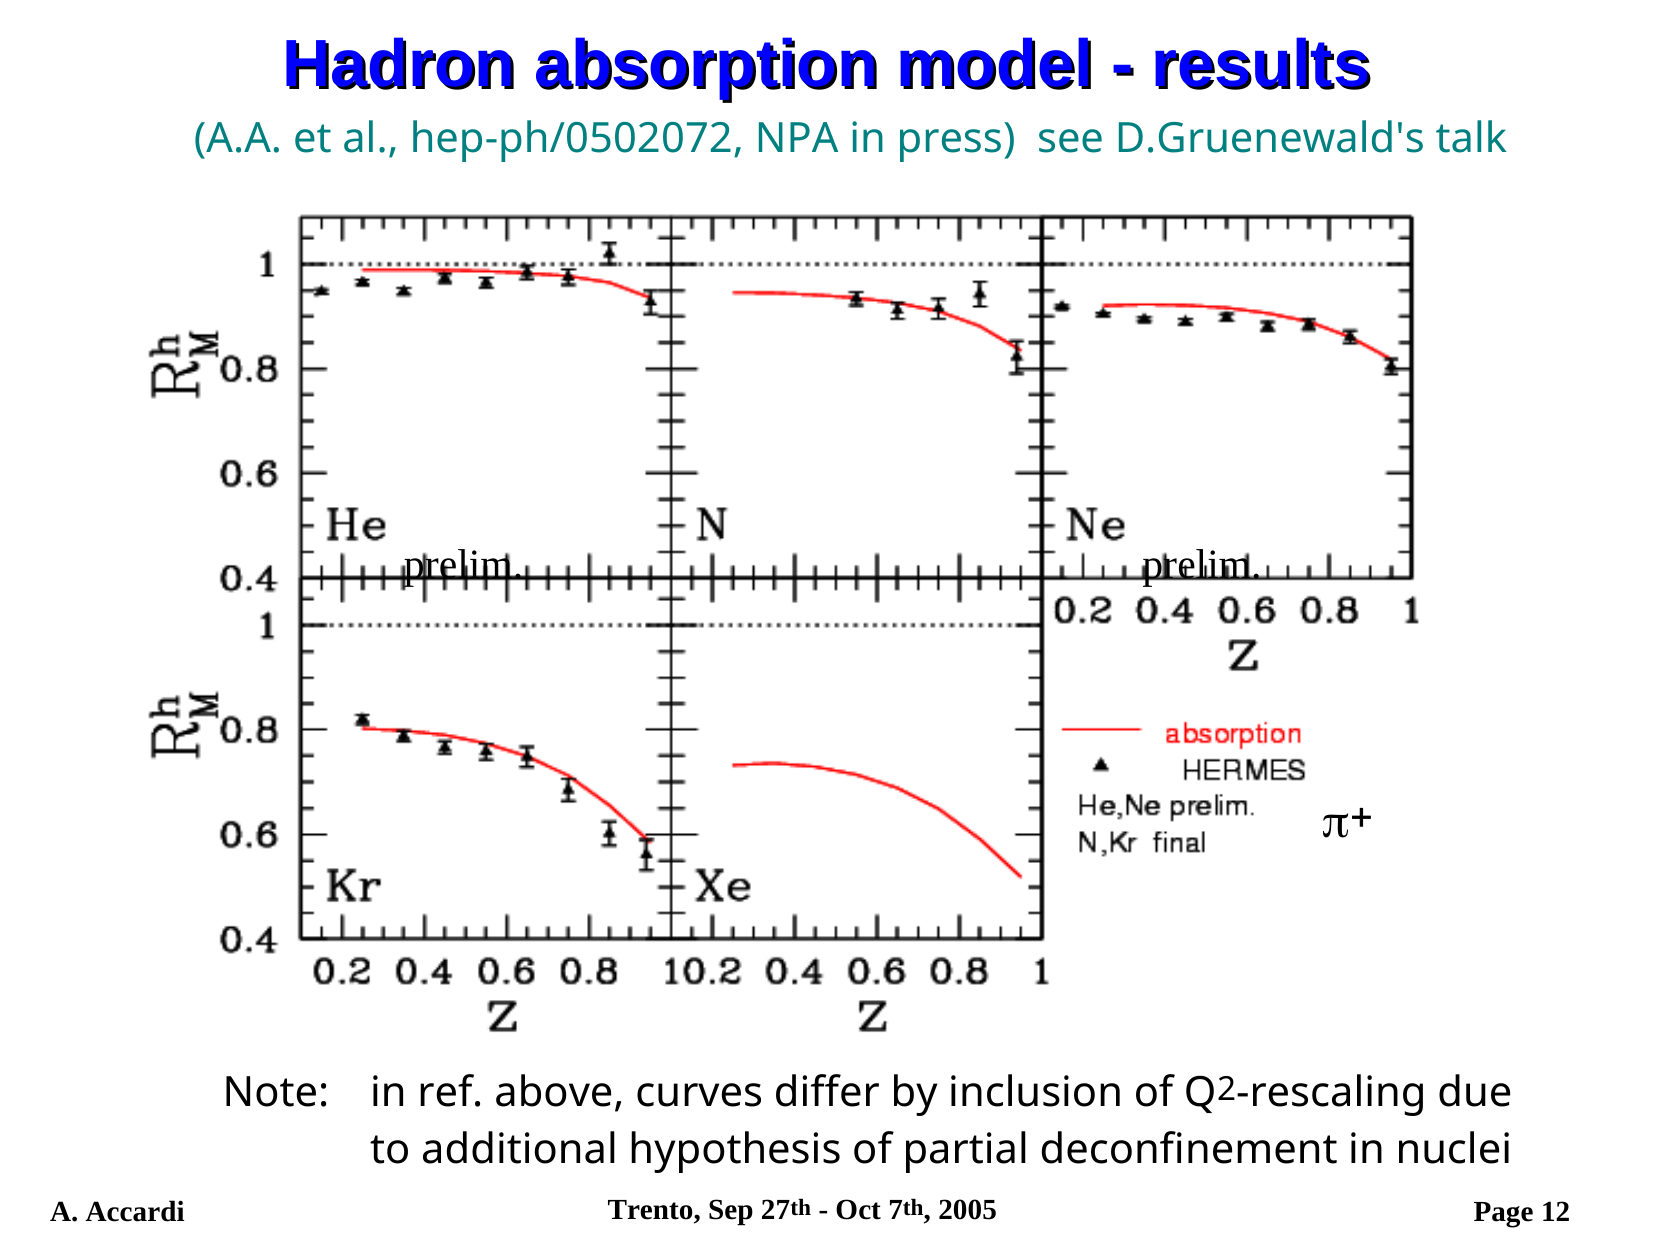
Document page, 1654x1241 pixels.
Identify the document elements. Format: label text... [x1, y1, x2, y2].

text_box Note: in ref. above, curves differ by inclusion of Q2-rescaling due to additional hypothesis of partial deconfinement in nuclei [222, 1061, 1452, 1163]
text_box A. Accardi [32, 1187, 203, 1241]
text_box Page 33 [1525, 1195, 1623, 1234]
text_box Trento, Sep 27th - Oct 7th, 2005 [602, 1193, 1003, 1233]
text_box prelim. [1142, 541, 1272, 596]
text_box (A.A. et al., hep-ph/0502072, NPA in press) see D.Gruenewald's talk [193, 98, 1468, 160]
text_box p+ [1322, 801, 1373, 867]
text_box Hadron absorption model - results [29, 23, 1625, 110]
text_box prelim. [404, 541, 533, 596]
picture [143, 207, 1421, 1036]
